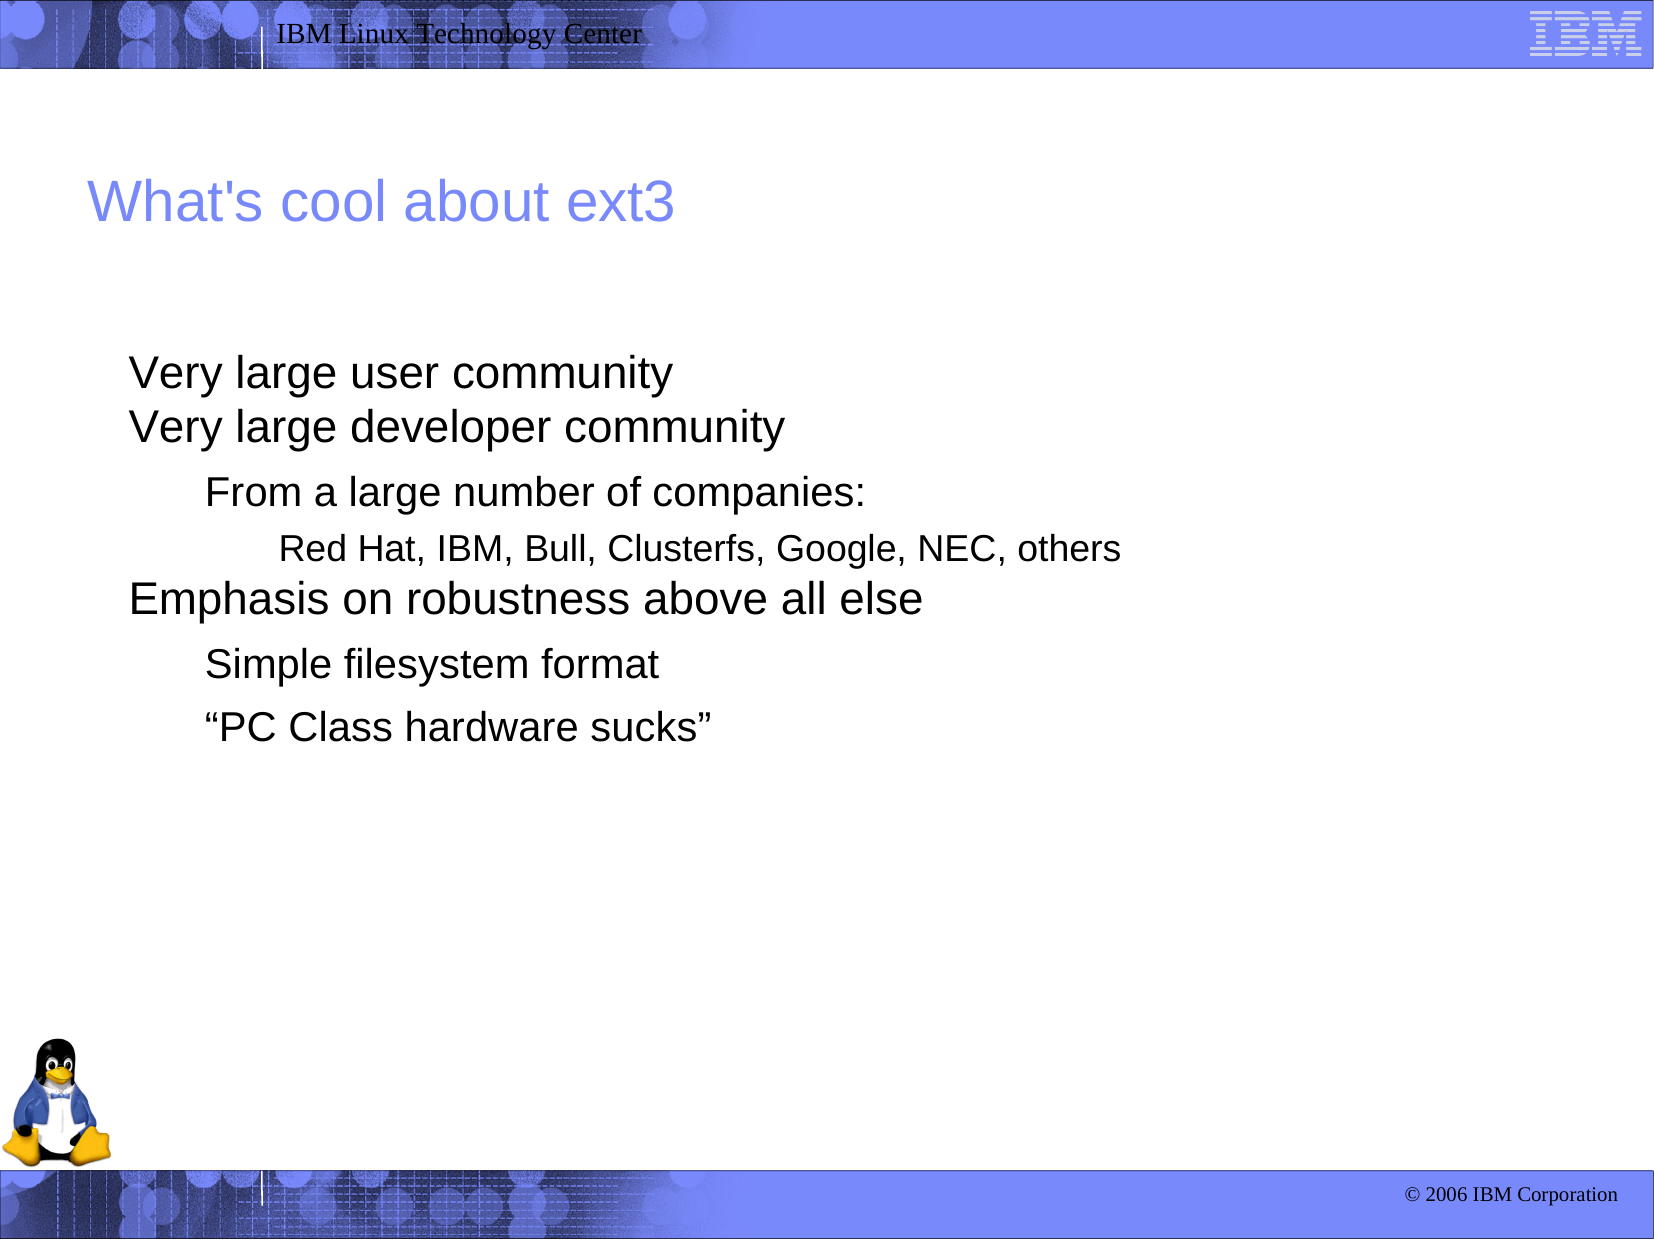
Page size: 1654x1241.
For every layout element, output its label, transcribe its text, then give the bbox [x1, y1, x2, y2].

list Very large user community Very large developer community From a large number of companies: Red Hat, IBM, Bull, Clusterfs, Google, NEC, others Emphasis on robustness above all else Simple filesystem format “PC Class hardware sucks” [128, 343, 1571, 1049]
picture [0, 1036, 113, 1169]
picture [1, 1, 1652, 67]
title What's cool about ext3 [87, 157, 1520, 248]
picture [1, 1172, 1653, 1238]
